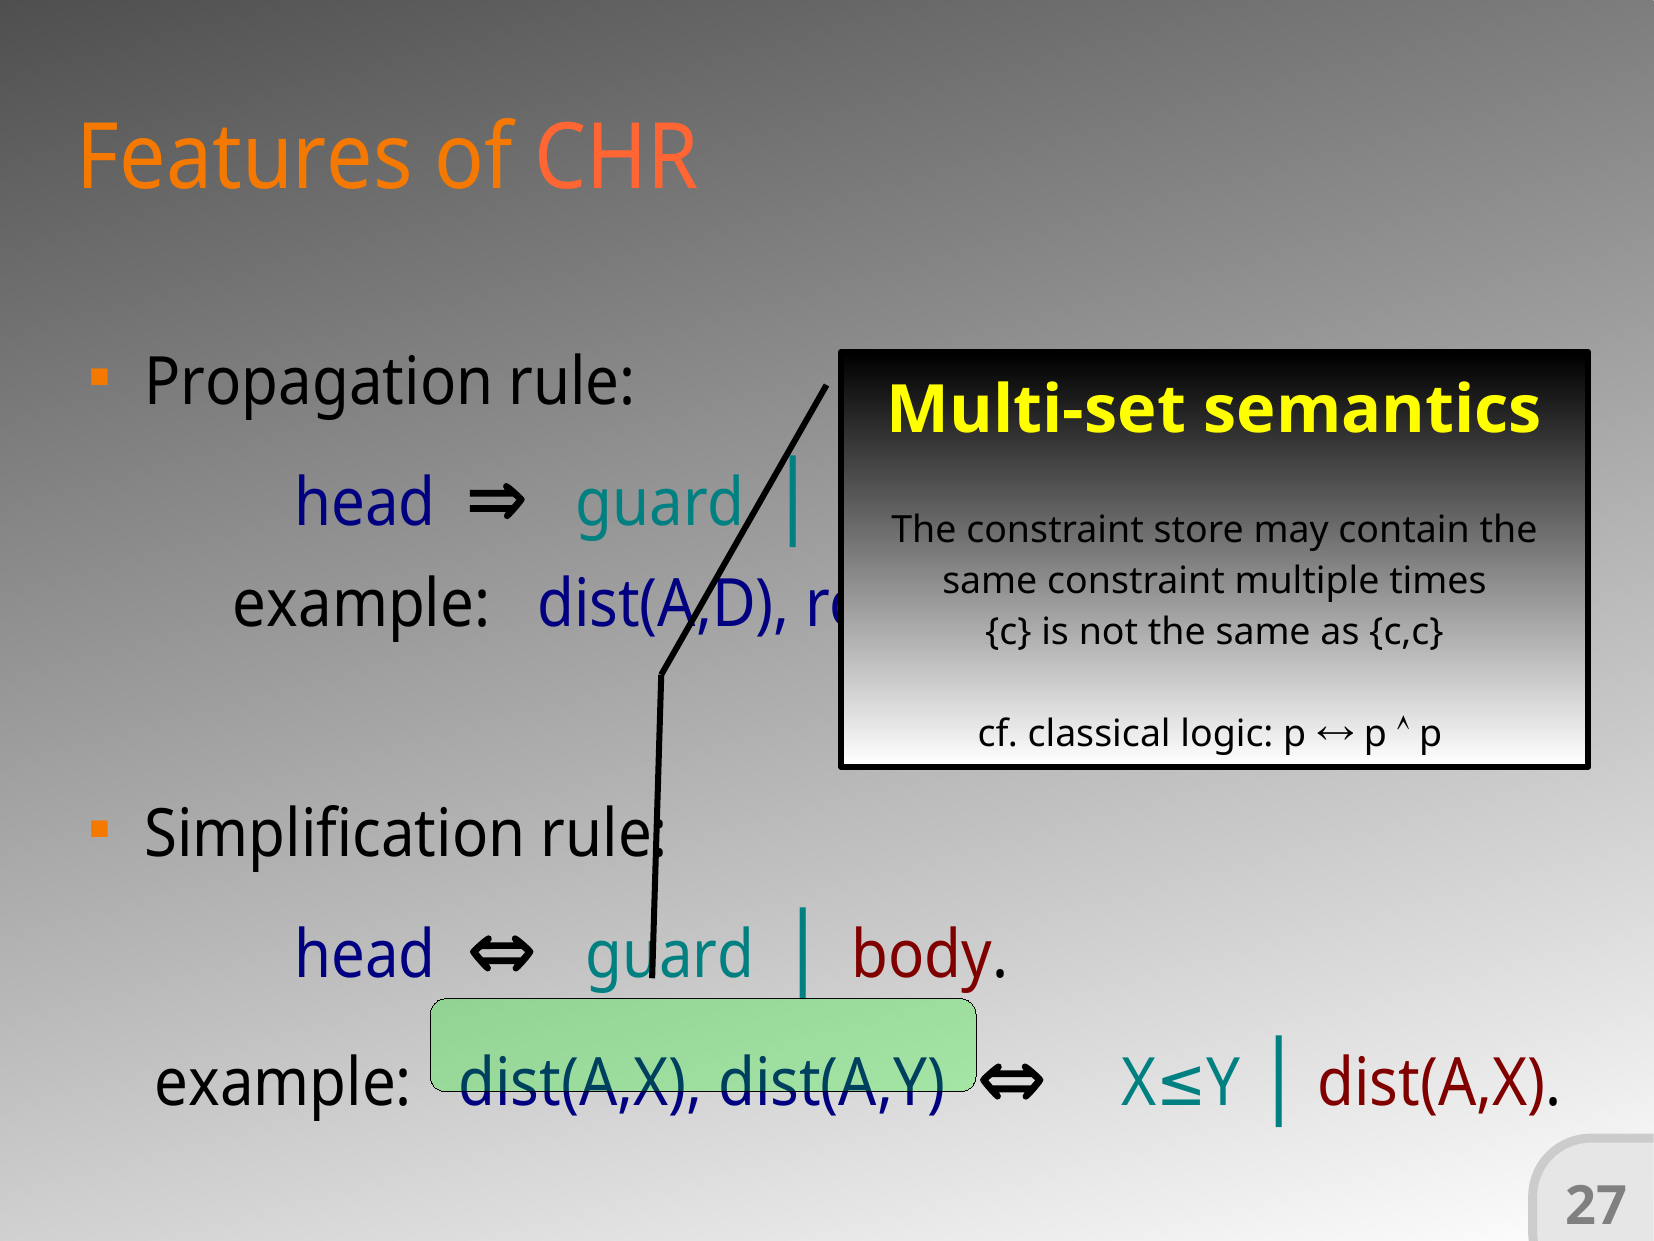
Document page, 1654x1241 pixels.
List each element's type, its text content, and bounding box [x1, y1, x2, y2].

text_box Multi-set semantics The constraint store may contain the same constraint multiple times {c} is not the same as {c,c} cf. classical logic: p  p  p [841, 352, 1588, 767]
title Features of CHR [76, 80, 832, 226]
list Propagation rule: head  guard | body. example: dist(A,D), road(A,B,L)  dist(B,D+L). Simplification rule: head  guard | body. example: dist(A,X), dist(A,Y)  X≤Y | dist(A,X). [73, 333, 1562, 1176]
text_box [430, 998, 977, 1092]
